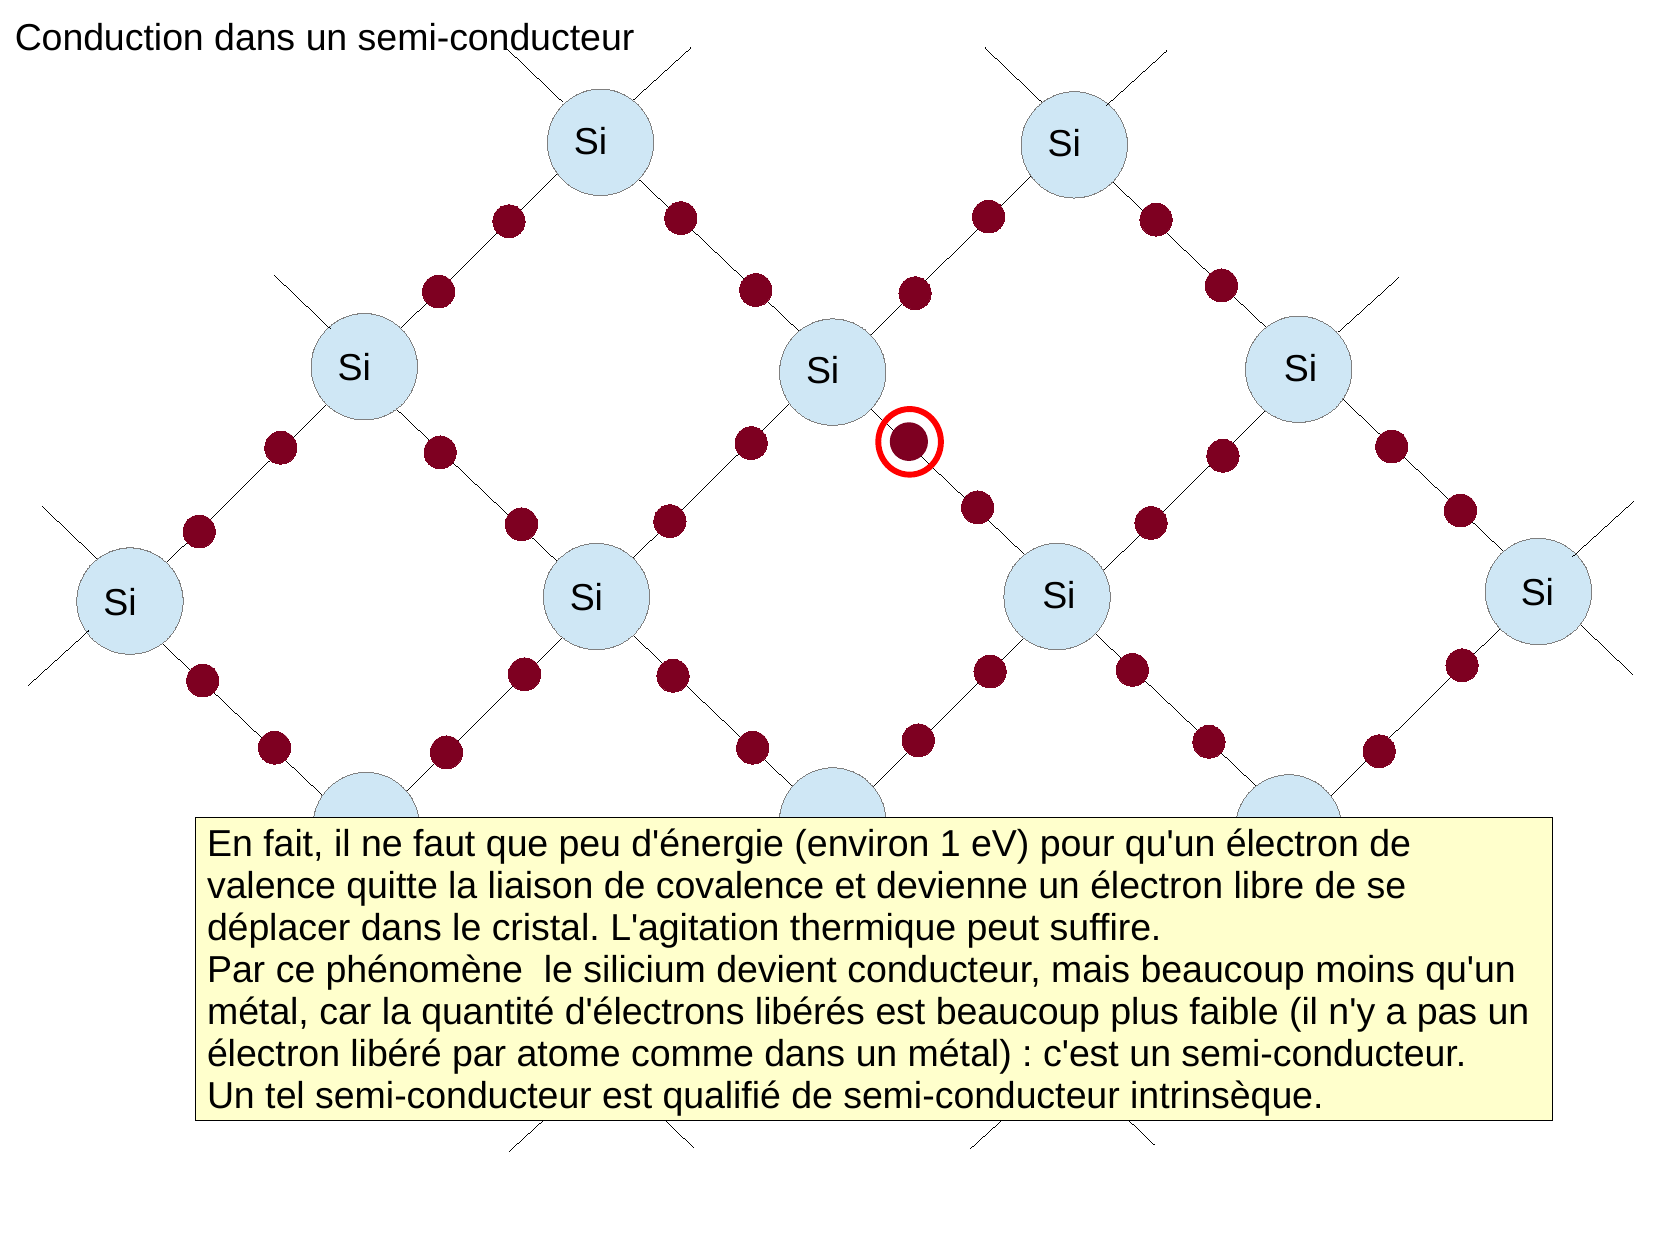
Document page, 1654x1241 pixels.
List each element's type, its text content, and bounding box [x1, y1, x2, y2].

text_box [1192, 725, 1226, 759]
text_box Si [555, 569, 626, 626]
text_box [264, 431, 297, 465]
text_box [961, 490, 994, 524]
text_box En fait, il ne faut que peu d'énergie (environ 1 eV) pour qu'un électron de valence quitte la liaison de covalence et devienne un électron libre de se déplacer dans le cristal. L'agitation thermique peut suffire. Par ce phénomène le silicium devient conducteur, mais beaucoup moins qu'un métal, car la quantité d'électrons libérés est beaucoup plus faible (il n'y a pas un électron libéré par atome comme dans un métal) : c'est un semi-conducteur. Un tel semi-conducteur est qualifié de semi-conducteur intrinsèque. [195, 817, 1553, 1121]
text_box [973, 655, 1007, 688]
text_box [1021, 91, 1128, 199]
text_box [492, 204, 526, 238]
text_box [183, 515, 216, 548]
text_box [735, 426, 768, 460]
text_box Si [1032, 115, 1104, 173]
text_box [1375, 430, 1408, 463]
text_box [1116, 653, 1149, 687]
text_box [664, 201, 697, 235]
text_box [1206, 439, 1240, 473]
text_box [1134, 506, 1168, 540]
text_box [1245, 316, 1352, 423]
text_box Si [1269, 339, 1341, 397]
text_box [653, 504, 687, 538]
text_box [779, 767, 886, 817]
text_box [902, 723, 935, 757]
text_box [1003, 543, 1111, 650]
text_box [547, 89, 654, 196]
text_box [1236, 774, 1341, 817]
text_box [972, 200, 1005, 233]
text_box [1485, 538, 1592, 645]
text_box Si [1506, 563, 1577, 621]
text_box [1139, 203, 1173, 237]
text_box [898, 276, 932, 310]
text_box [76, 547, 184, 655]
text_box [422, 275, 455, 308]
text_box [311, 313, 418, 420]
text_box Si [322, 339, 394, 397]
text_box [739, 273, 772, 307]
text_box Si [88, 573, 160, 631]
text_box [1445, 648, 1479, 682]
text_box [543, 543, 650, 650]
text_box [892, 425, 926, 459]
text_box [656, 659, 690, 693]
text_box [258, 731, 291, 765]
text_box [424, 435, 457, 469]
text_box [313, 772, 419, 817]
text_box [430, 735, 463, 769]
text_box [505, 507, 538, 541]
text_box Conduction dans un semi-conducteur [0, 8, 661, 66]
text_box [779, 318, 886, 426]
text_box [1444, 494, 1477, 527]
text_box Si [559, 112, 631, 170]
text_box [186, 664, 219, 697]
text_box Si [791, 342, 863, 400]
text_box Si [1027, 566, 1099, 624]
text_box [736, 731, 769, 765]
text_box [1205, 268, 1238, 302]
text_box [508, 657, 541, 691]
text_box [1363, 734, 1396, 768]
